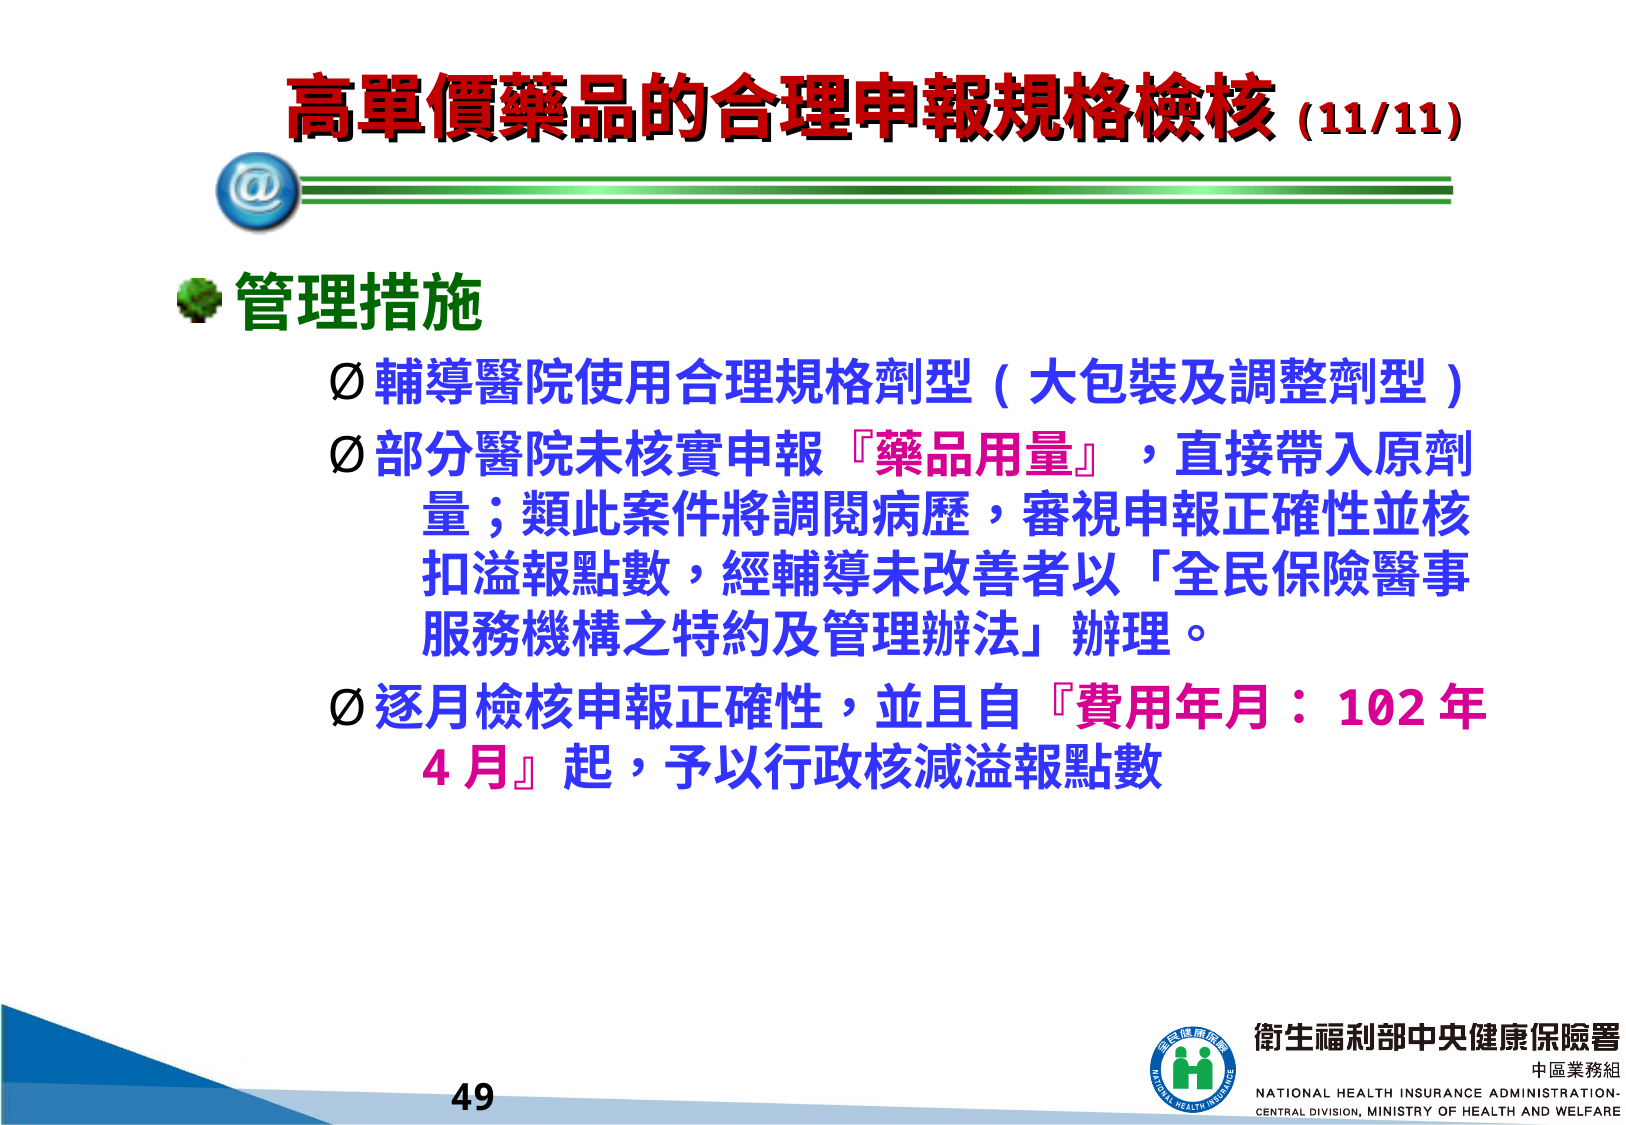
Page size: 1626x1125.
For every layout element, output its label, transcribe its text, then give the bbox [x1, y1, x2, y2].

text_box [435, 1065, 815, 1125]
title 高單價藥品的合理申報規格檢核(11/11) [268, 10, 1562, 198]
list 管理措施 輔導醫院使用合理規格劑型(大包裝及調整劑型) 部分醫院未核實申報『藥品用量』，直接帶入原劑量；類此案件將調閱病歷，審視申報正確性並核扣溢報點數，經輔導未改善者以「全民保險醫事服務機構之特約及管理辦法」辦理。 逐月檢核申報正確性，並且自『費用年月：102年4月』起，予以行政核減溢報點數 [162, 255, 1522, 1047]
